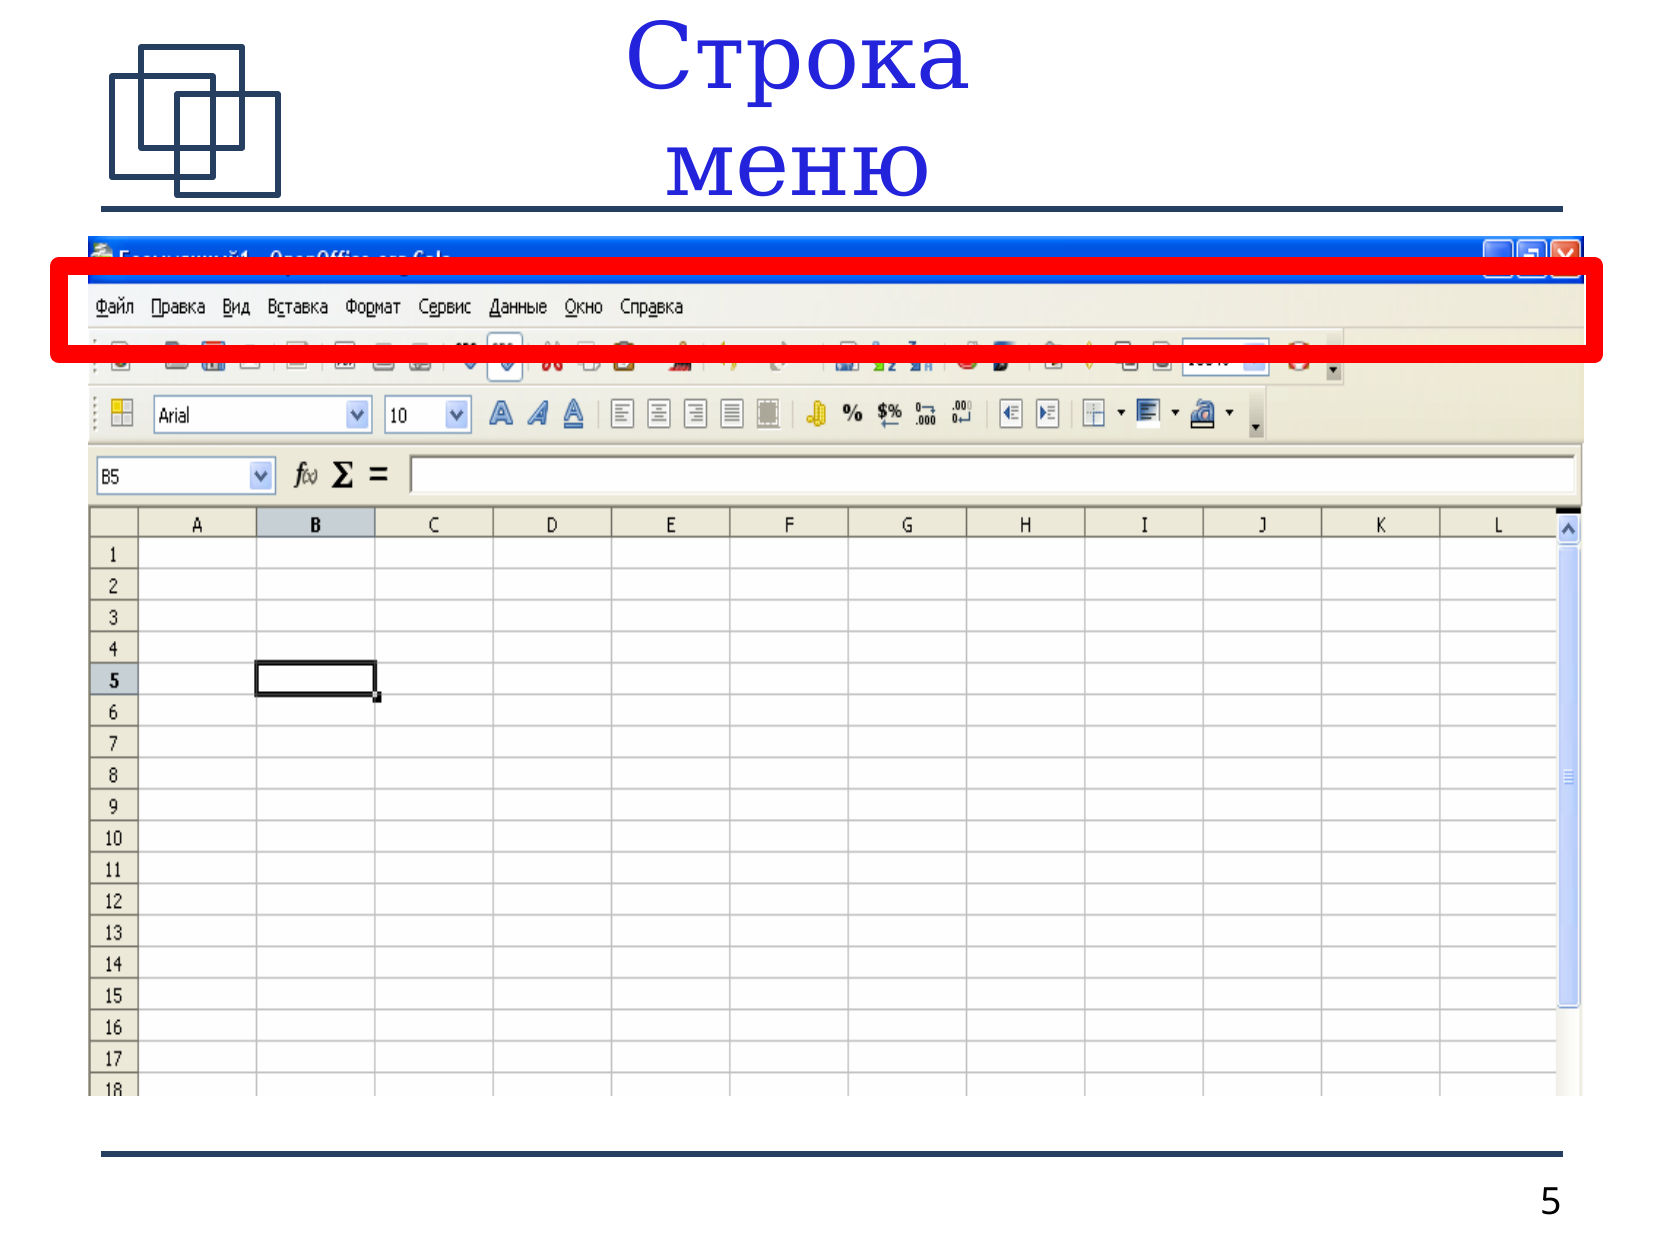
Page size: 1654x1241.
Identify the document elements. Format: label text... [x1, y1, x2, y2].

picture [88, 236, 1584, 257]
picture [88, 275, 1584, 345]
picture [88, 363, 1584, 1096]
text_box Строка меню [501, 59, 1095, 162]
